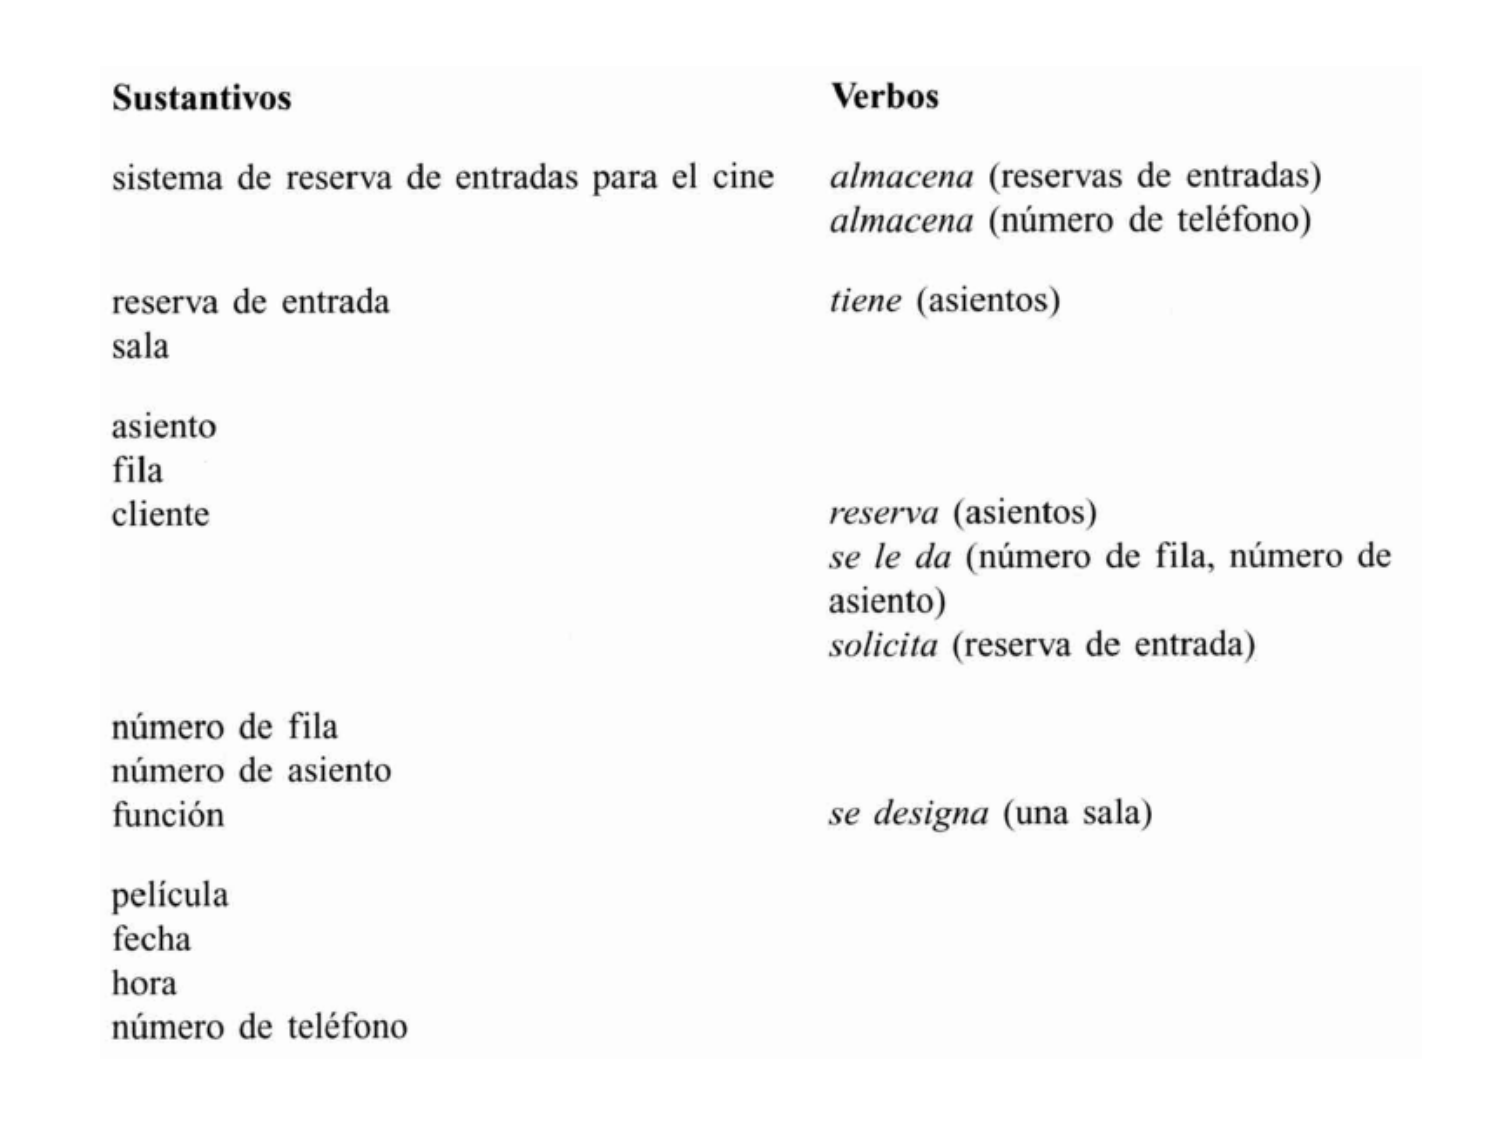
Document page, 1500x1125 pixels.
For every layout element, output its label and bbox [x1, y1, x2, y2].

picture [100, 66, 1422, 1059]
